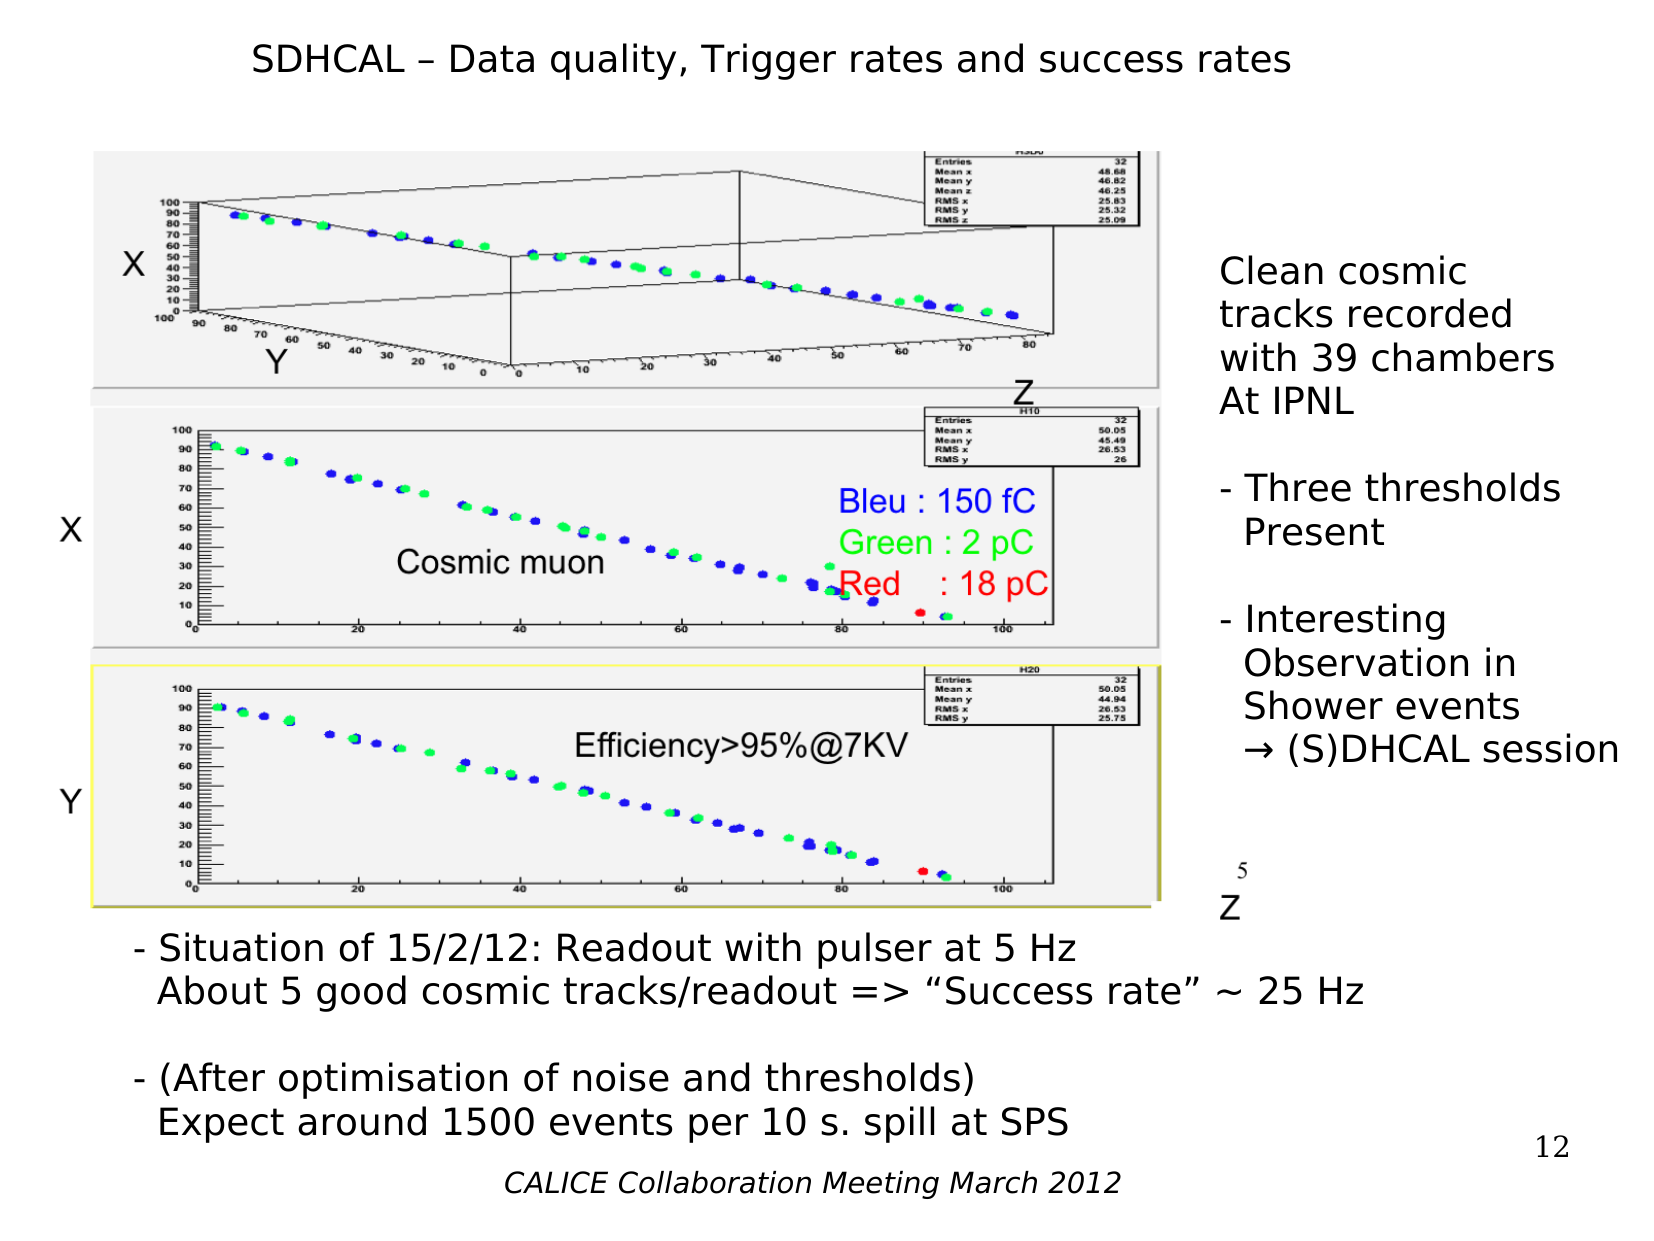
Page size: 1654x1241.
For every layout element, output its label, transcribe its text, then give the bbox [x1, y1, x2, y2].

text_box - Situation of 15/2/12: Readout with pulser at 5 Hz About 5 good cosmic tracks/readout => “Success rate” ~ 25 Hz - (After optimisation of noise and thresholds) Expect around 1500 events per 10 s. spill at SPS [118, 919, 1379, 1152]
text_box Clean cosmic tracks recorded with 39 chambers At IPNL - Three thresholds Present - Interesting Observation in Shower events → (S)DHCAL session [1204, 242, 1635, 780]
text_box SDHCAL – Data quality, Trigger rates and success rates [236, 30, 1302, 89]
picture [5, 147, 1253, 933]
